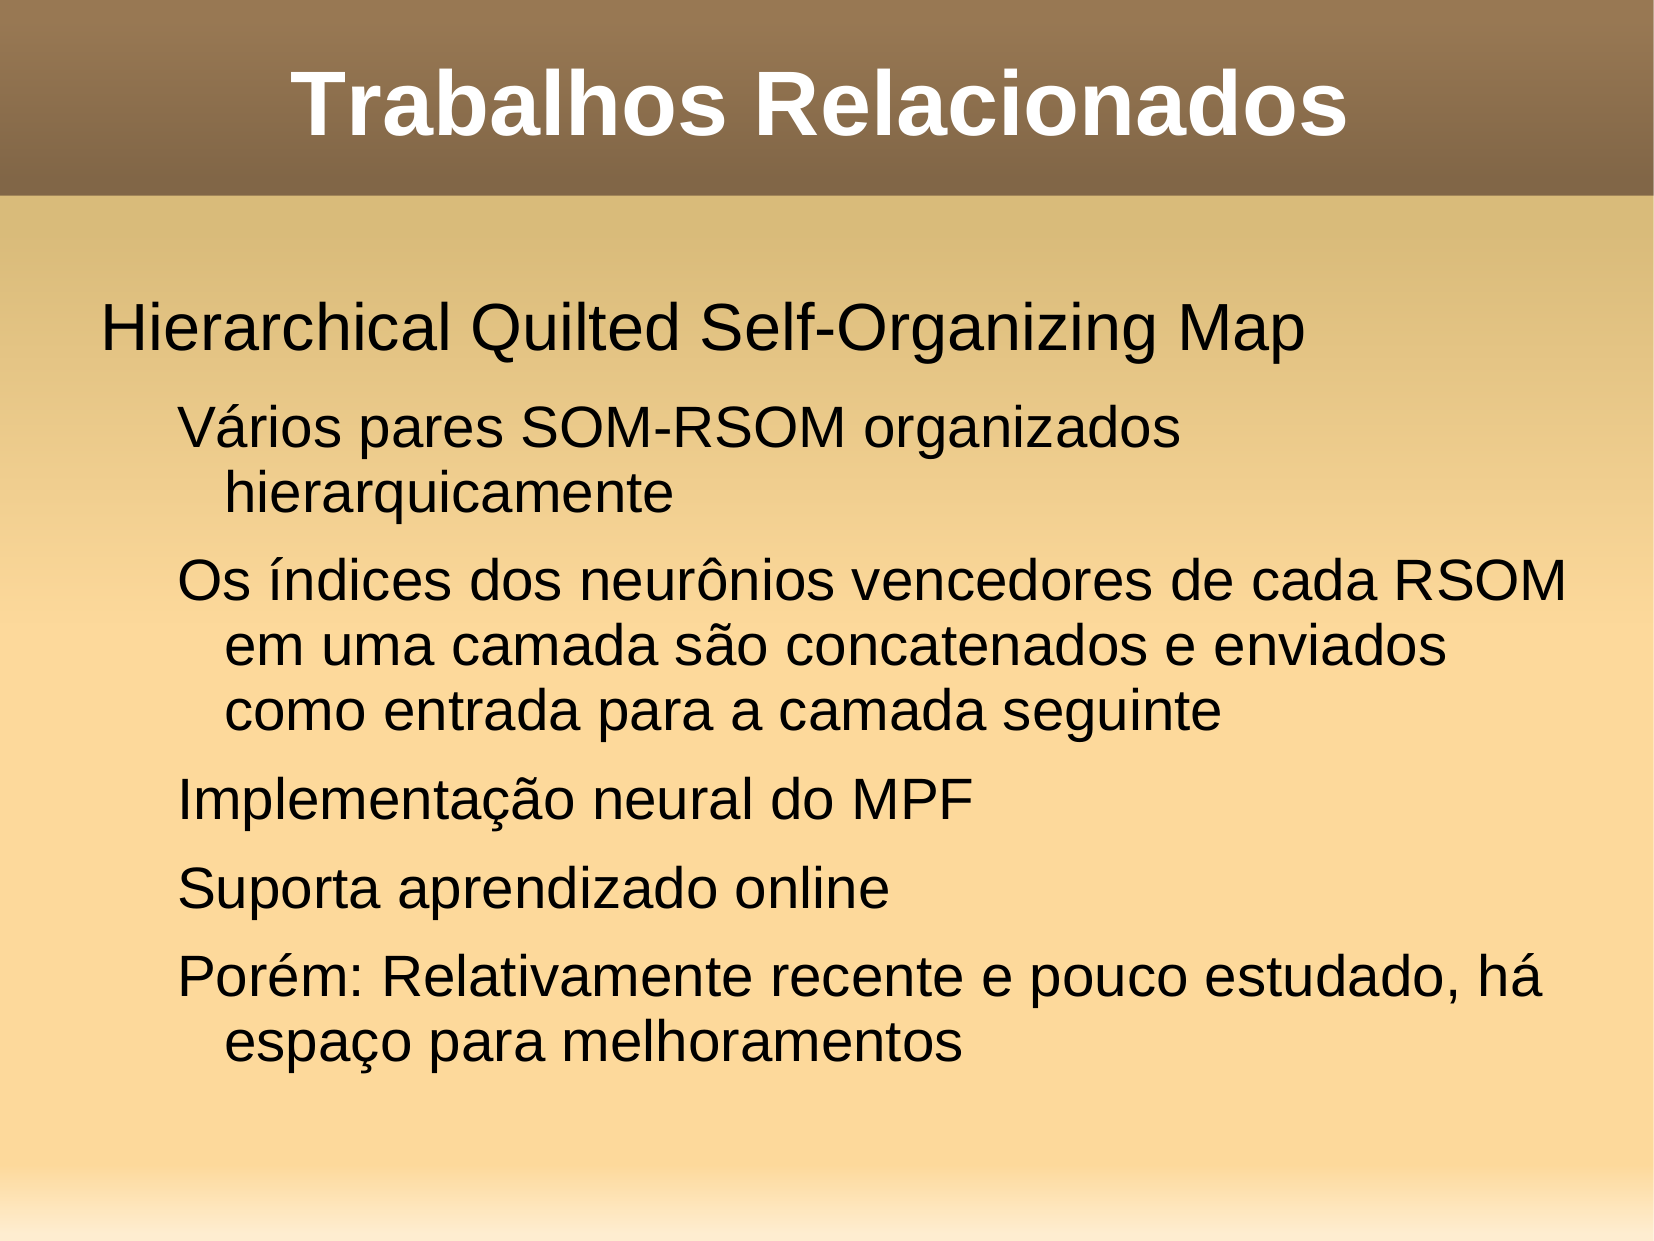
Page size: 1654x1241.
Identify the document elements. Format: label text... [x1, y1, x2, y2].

picture [0, 0, 1654, 1241]
list Hierarchical Quilted Self-Organizing Map Vários pares SOM-RSOM organizados hierarquicamente Os índices dos neurônios vencedores de cada RSOM em uma camada são concatenados e enviados como entrada para a camada seguinte Implementação neural do MPF Suporta aprendizado online Porém: Relativamente recente e pouco estudado, há espaço para melhoramentos [82, 290, 1571, 1109]
title Trabalhos Relacionados [76, 0, 1565, 208]
